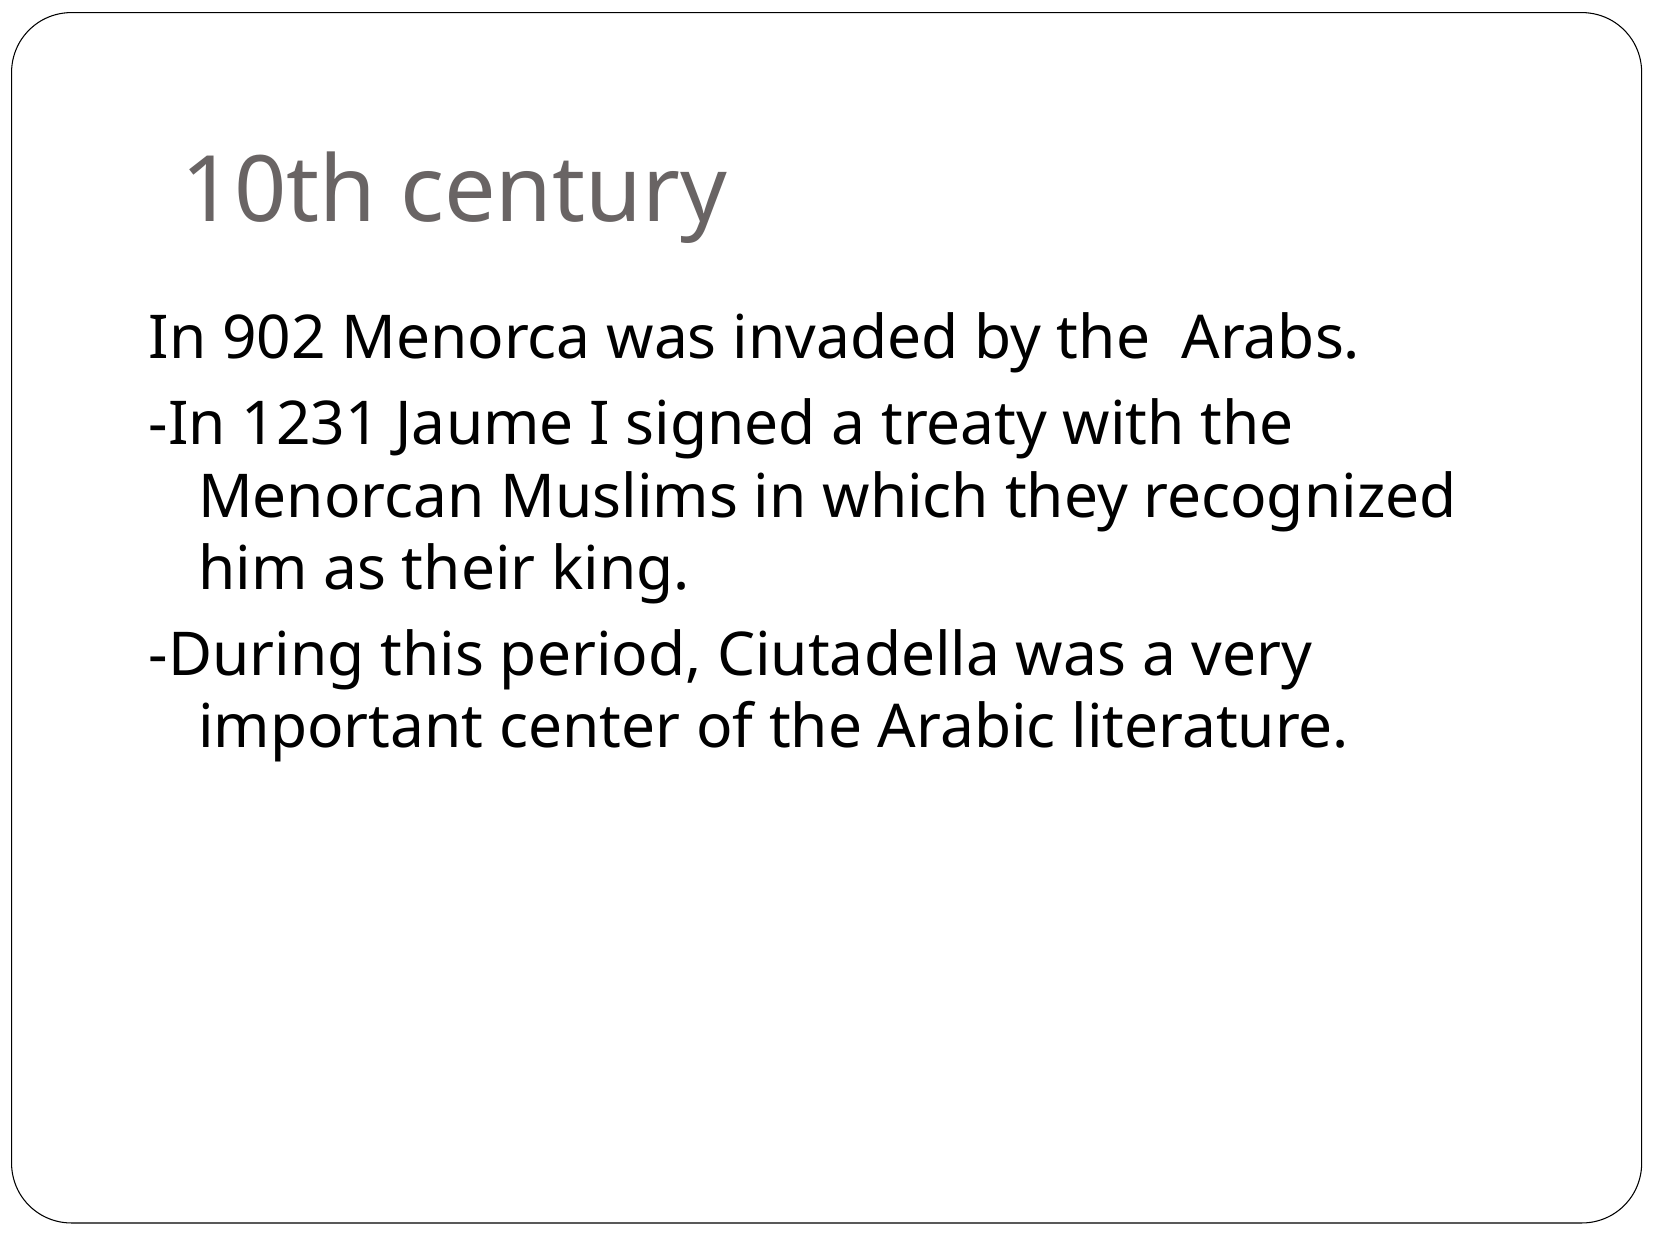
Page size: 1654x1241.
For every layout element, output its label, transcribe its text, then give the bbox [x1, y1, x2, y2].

title 10th century [165, 49, 1571, 257]
list In 902 Menorca was invaded by the Arabs. -In 1231 Jaume I signed a treaty with the Menorcan Muslims in which they recognized him as their king. -During this period, Ciutadella was a very important center of the Arabic literature. [82, 290, 1571, 1109]
